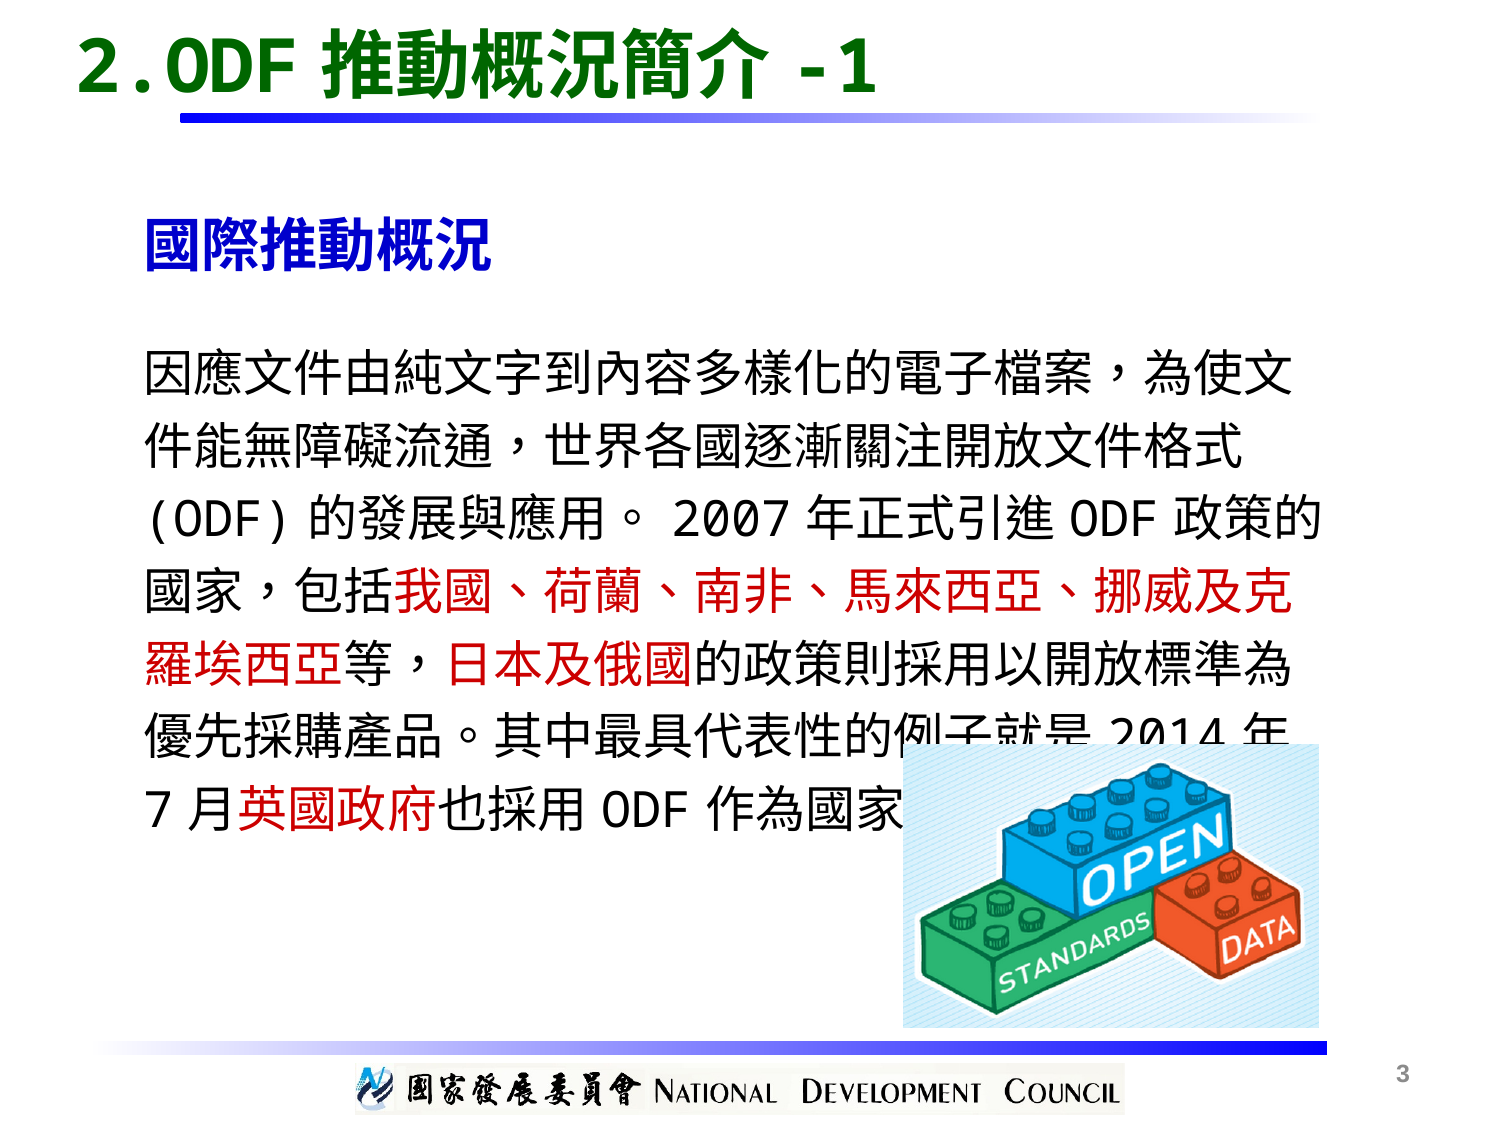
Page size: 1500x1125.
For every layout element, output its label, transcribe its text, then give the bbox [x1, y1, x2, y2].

text_box 國際推動概況 因應文件由純文字到內容多樣化的電子檔案，為使文件能無障礙流通，世界各國逐漸關注開放文件格式(ODF)的發展與應用。2007年正式引進ODF政策的國家，包括我國、荷蘭、南非、馬來西亞、挪威及克羅埃西亞等，日本及俄國的政策則採用以開放標準為優先採購產品。其中最具代表性的例子就是2014年7月英國政府也採用ODF作為國家的文件標準。 [128, 191, 1340, 857]
picture [355, 1063, 1125, 1115]
title 2.ODF推動概況簡介-1 [75, 9, 1425, 119]
picture [903, 744, 1319, 1028]
